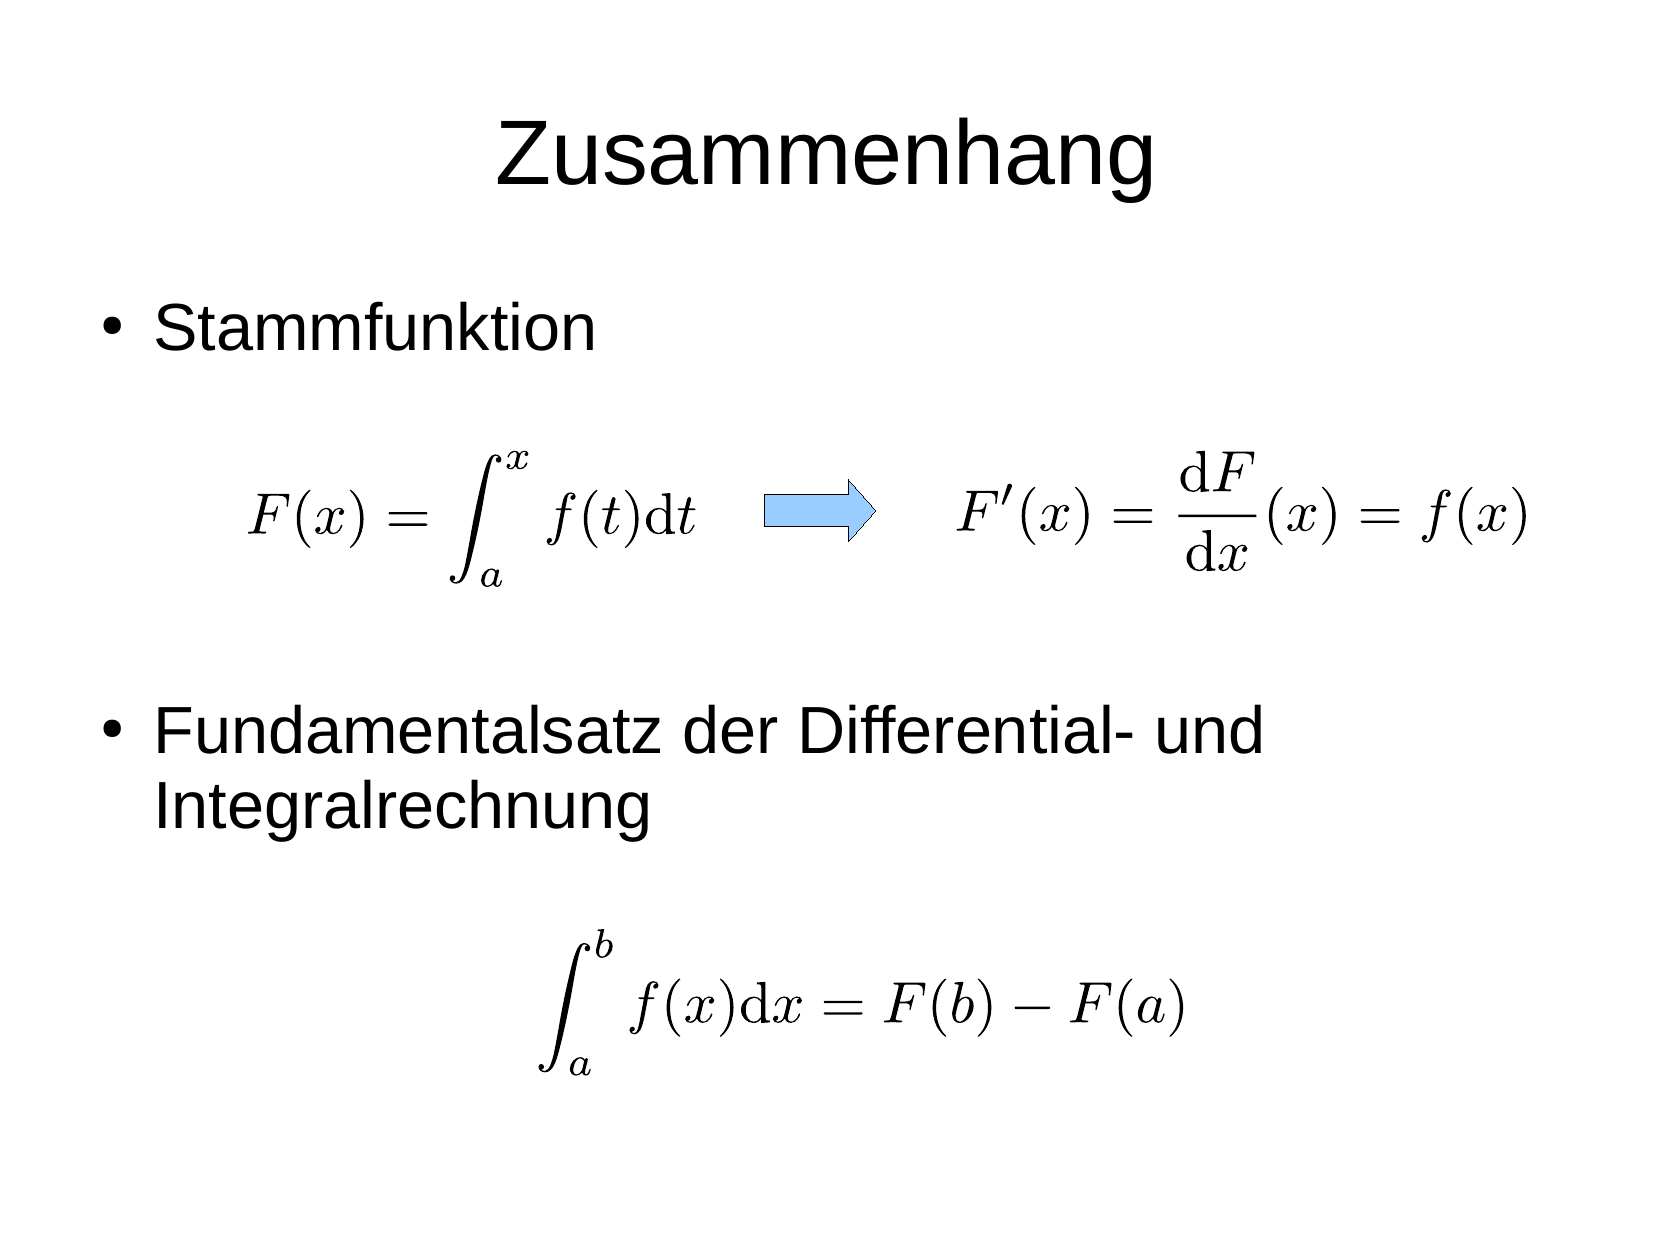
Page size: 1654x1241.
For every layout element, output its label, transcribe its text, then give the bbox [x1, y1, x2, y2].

list Stammfunktion Fundamentalsatz der Differential- und Integralrechnung [82, 290, 1571, 1010]
title Zusammenhang [82, 49, 1571, 257]
text_box [954, 450, 1532, 572]
text_box [764, 479, 876, 542]
text_box [245, 450, 698, 587]
text_box [535, 929, 1189, 1076]
